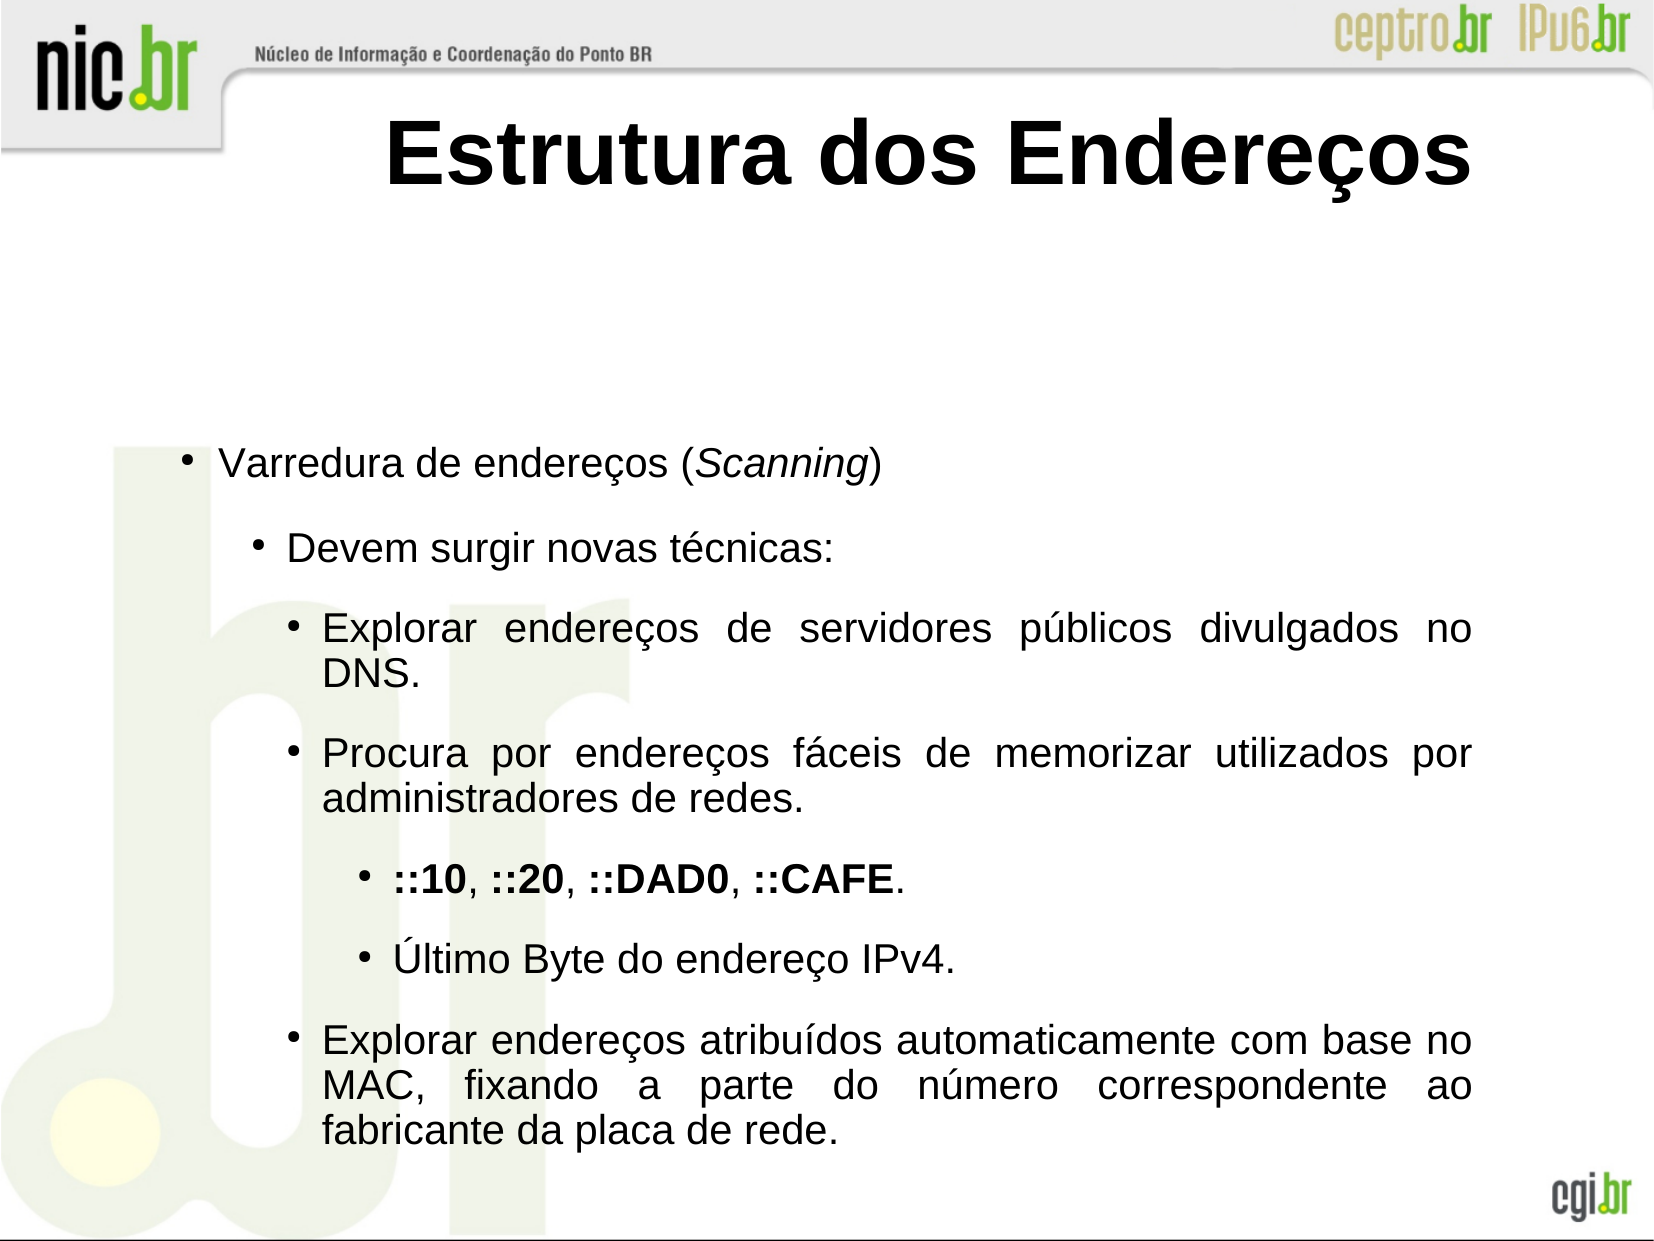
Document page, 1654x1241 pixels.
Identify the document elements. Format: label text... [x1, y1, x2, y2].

text_box Estrutura dos Endereços [206, 85, 1654, 204]
text_box Varredura de endereços (Scanning)‏ Devem surgir novas técnicas: Explorar endereços de servidores públicos divulgados no DNS. Procura por endereços fáceis de memorizar utilizados por administradores de redes. ::10, ::20, ::DAD0, ::CAFE. Último Byte do endereço IPv4. Explorar endereços atribuídos automaticamente com base no MAC, fixando a parte do número correspondente ao fabricante da placa de rede. [165, 428, 1489, 978]
picture [0, 0, 1654, 1241]
